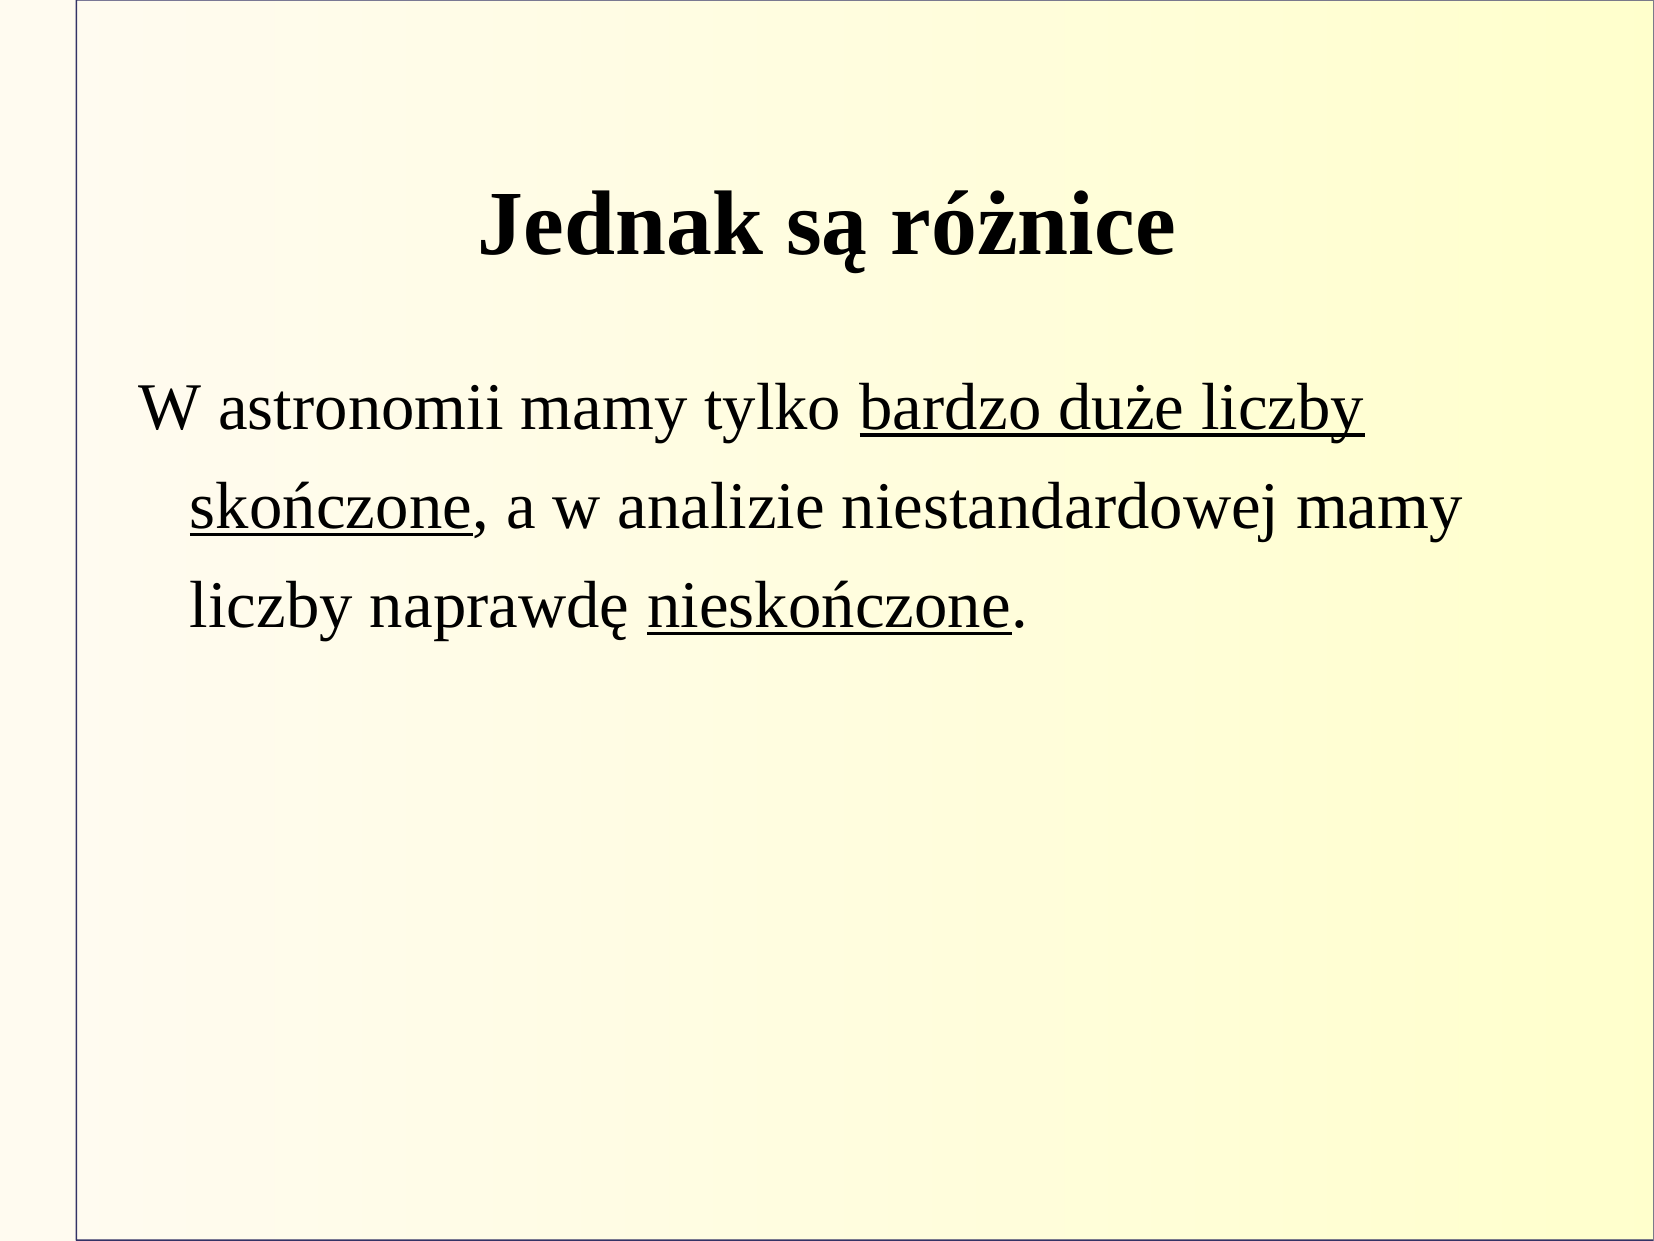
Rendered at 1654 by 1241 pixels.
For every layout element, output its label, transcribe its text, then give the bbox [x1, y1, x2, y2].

list W astronomii mamy tylko bardzo duże liczby skończone, a w analizie niestandardowej mamy liczby naprawdę nieskończone. [121, 344, 1534, 1127]
title Jednak są różnice [121, 102, 1534, 311]
picture [0, 0, 75, 1241]
